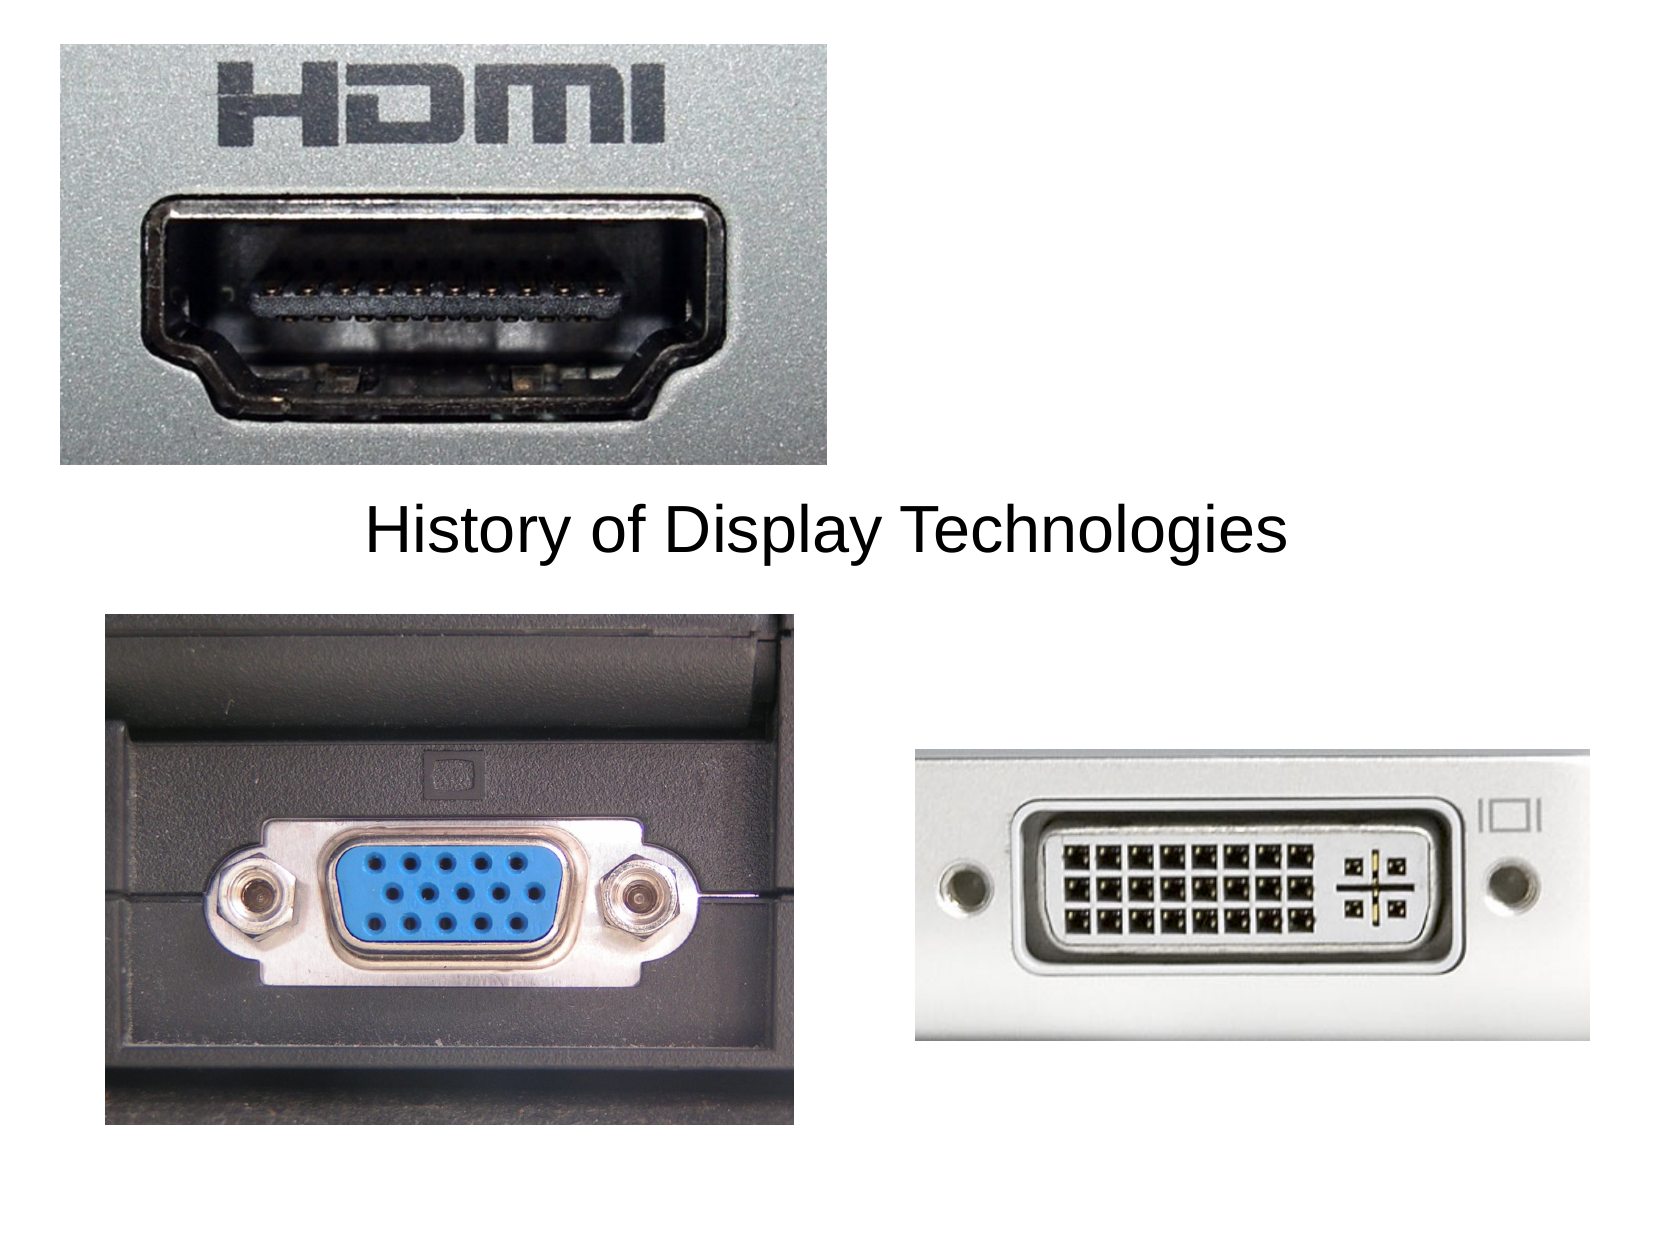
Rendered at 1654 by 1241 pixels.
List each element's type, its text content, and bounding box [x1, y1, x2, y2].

picture [915, 749, 1590, 1041]
picture [105, 614, 794, 1126]
picture [60, 44, 827, 466]
subtitle History of Display Technologies [82, 49, 1571, 1010]
